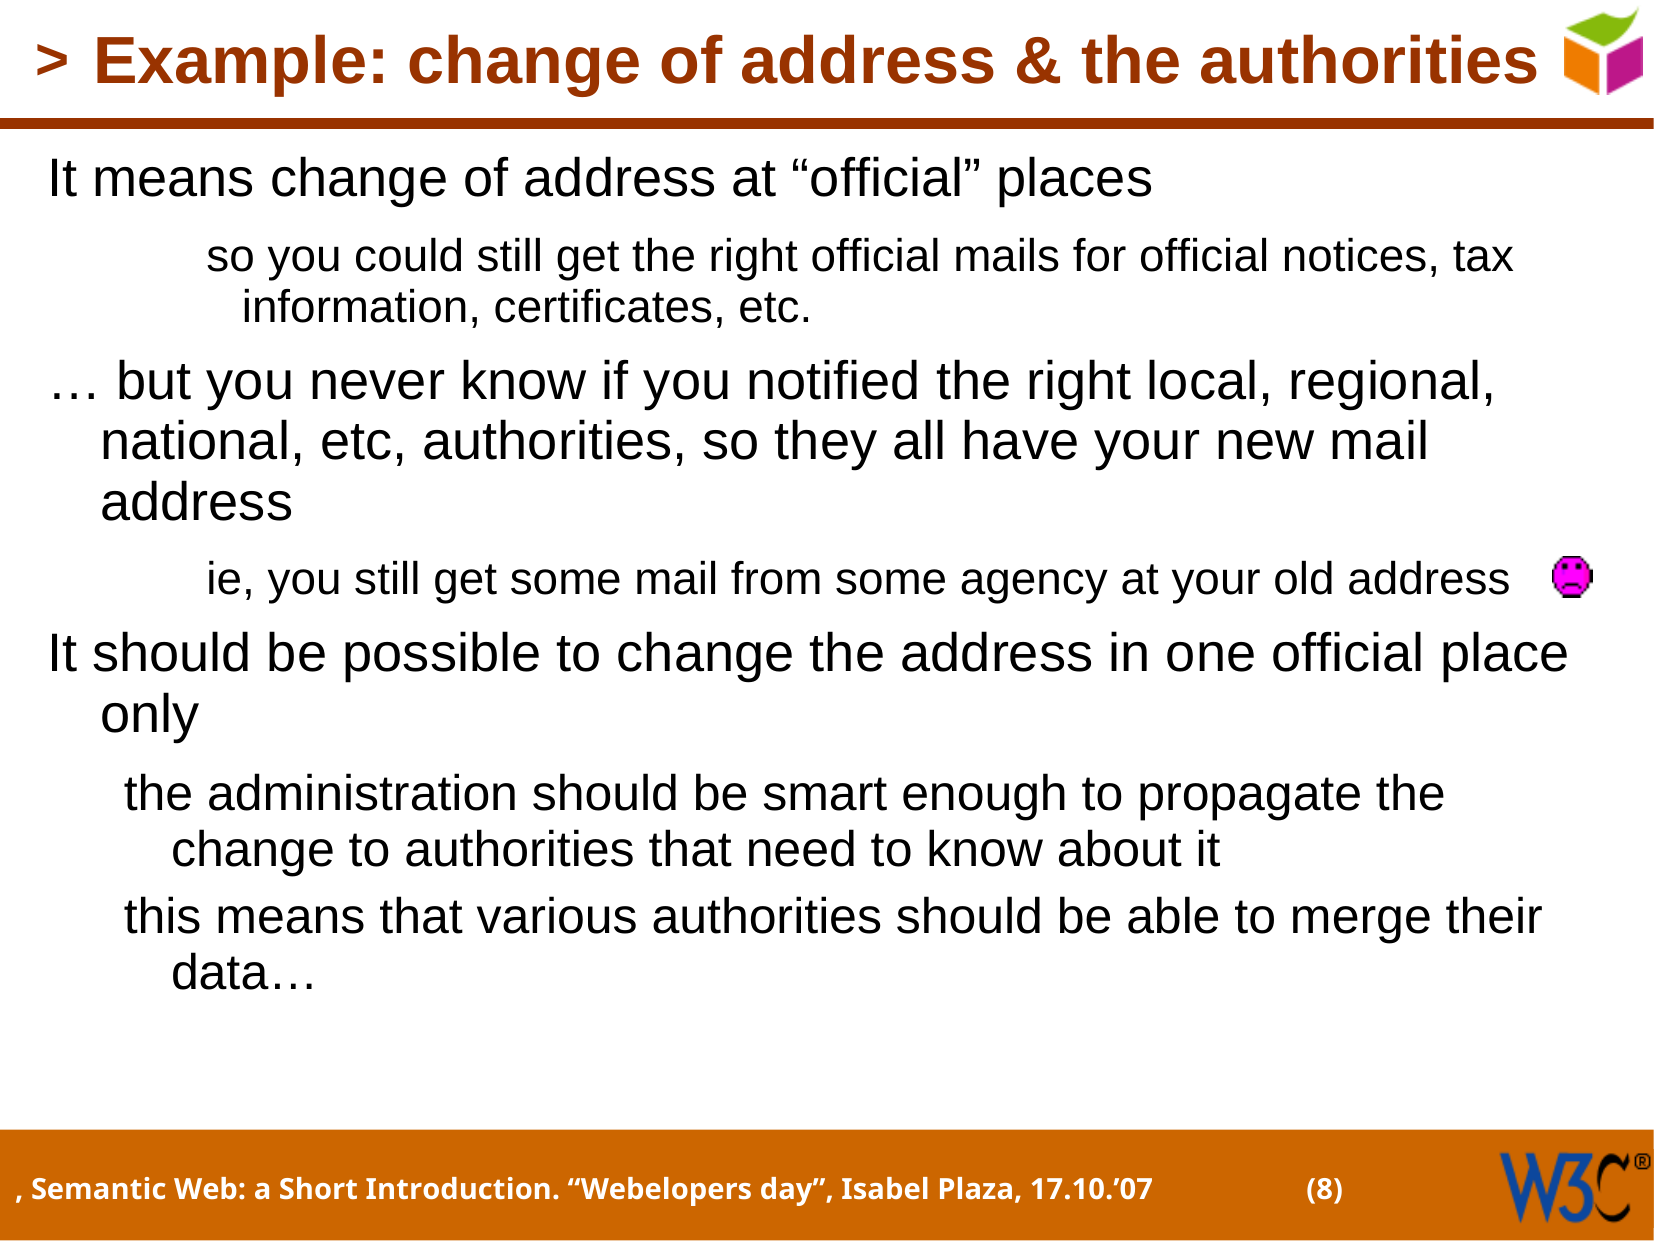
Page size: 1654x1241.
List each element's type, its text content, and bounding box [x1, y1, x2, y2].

picture [1552, 556, 1593, 598]
picture [1565, 5, 1643, 95]
list It means change of address at “official” places so you could still get the right official mails for official notices, tax information, certificates, etc. … but you never know if you notified the right local, regional, national, etc, authorities, so they all have your new mail address ie, you still get some mail from some agency at your old address It should be possible to change the address in one official place only the administration should be smart enough to propagate the change to authorities that need to know about it this means that various authorities should be able to merge their data… [29, 147, 1624, 1119]
title Example: change of address & the authorities [93, 0, 1565, 119]
picture [1495, 1149, 1654, 1228]
